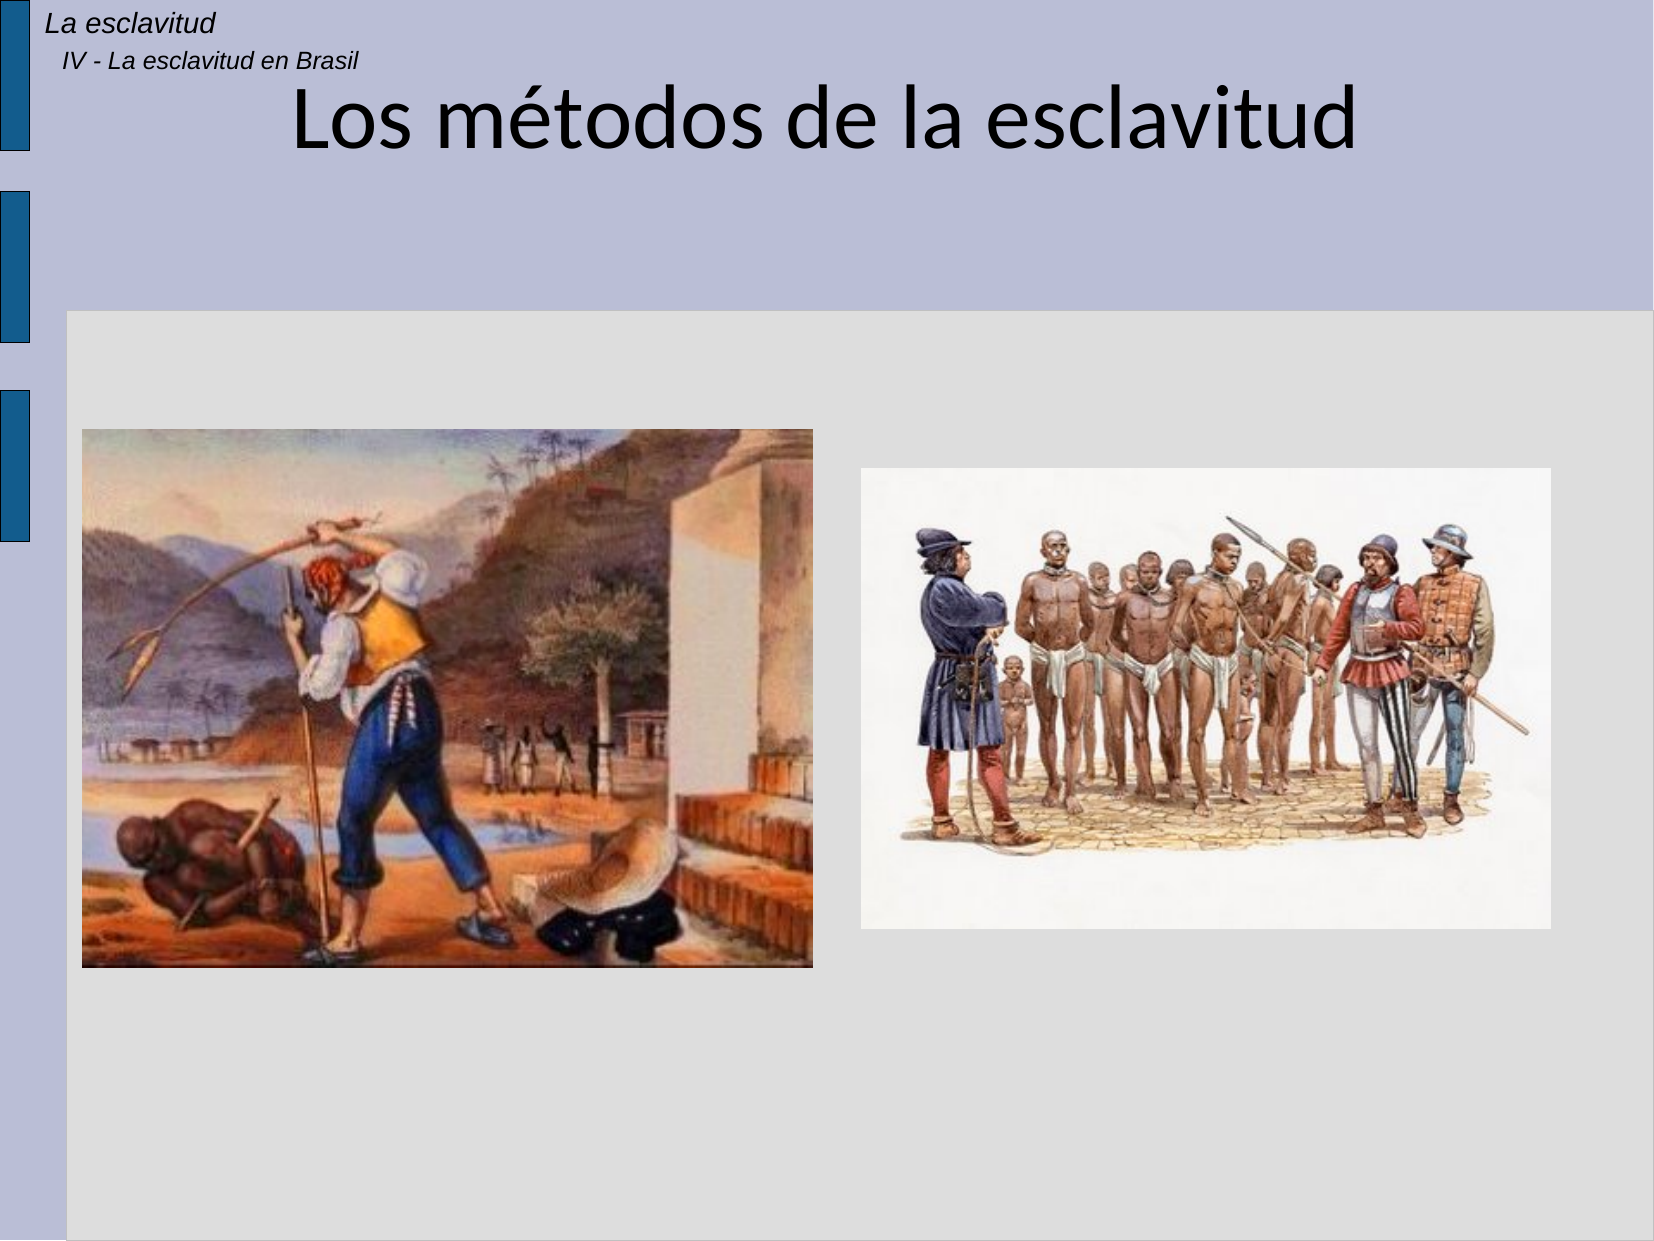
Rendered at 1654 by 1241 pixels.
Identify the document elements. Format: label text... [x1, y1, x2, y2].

title Los métodos de la esclavitud [82, 49, 1571, 257]
picture [82, 429, 813, 968]
picture [861, 468, 1551, 929]
text_box IV - La esclavitud en Brasil [47, 39, 520, 83]
